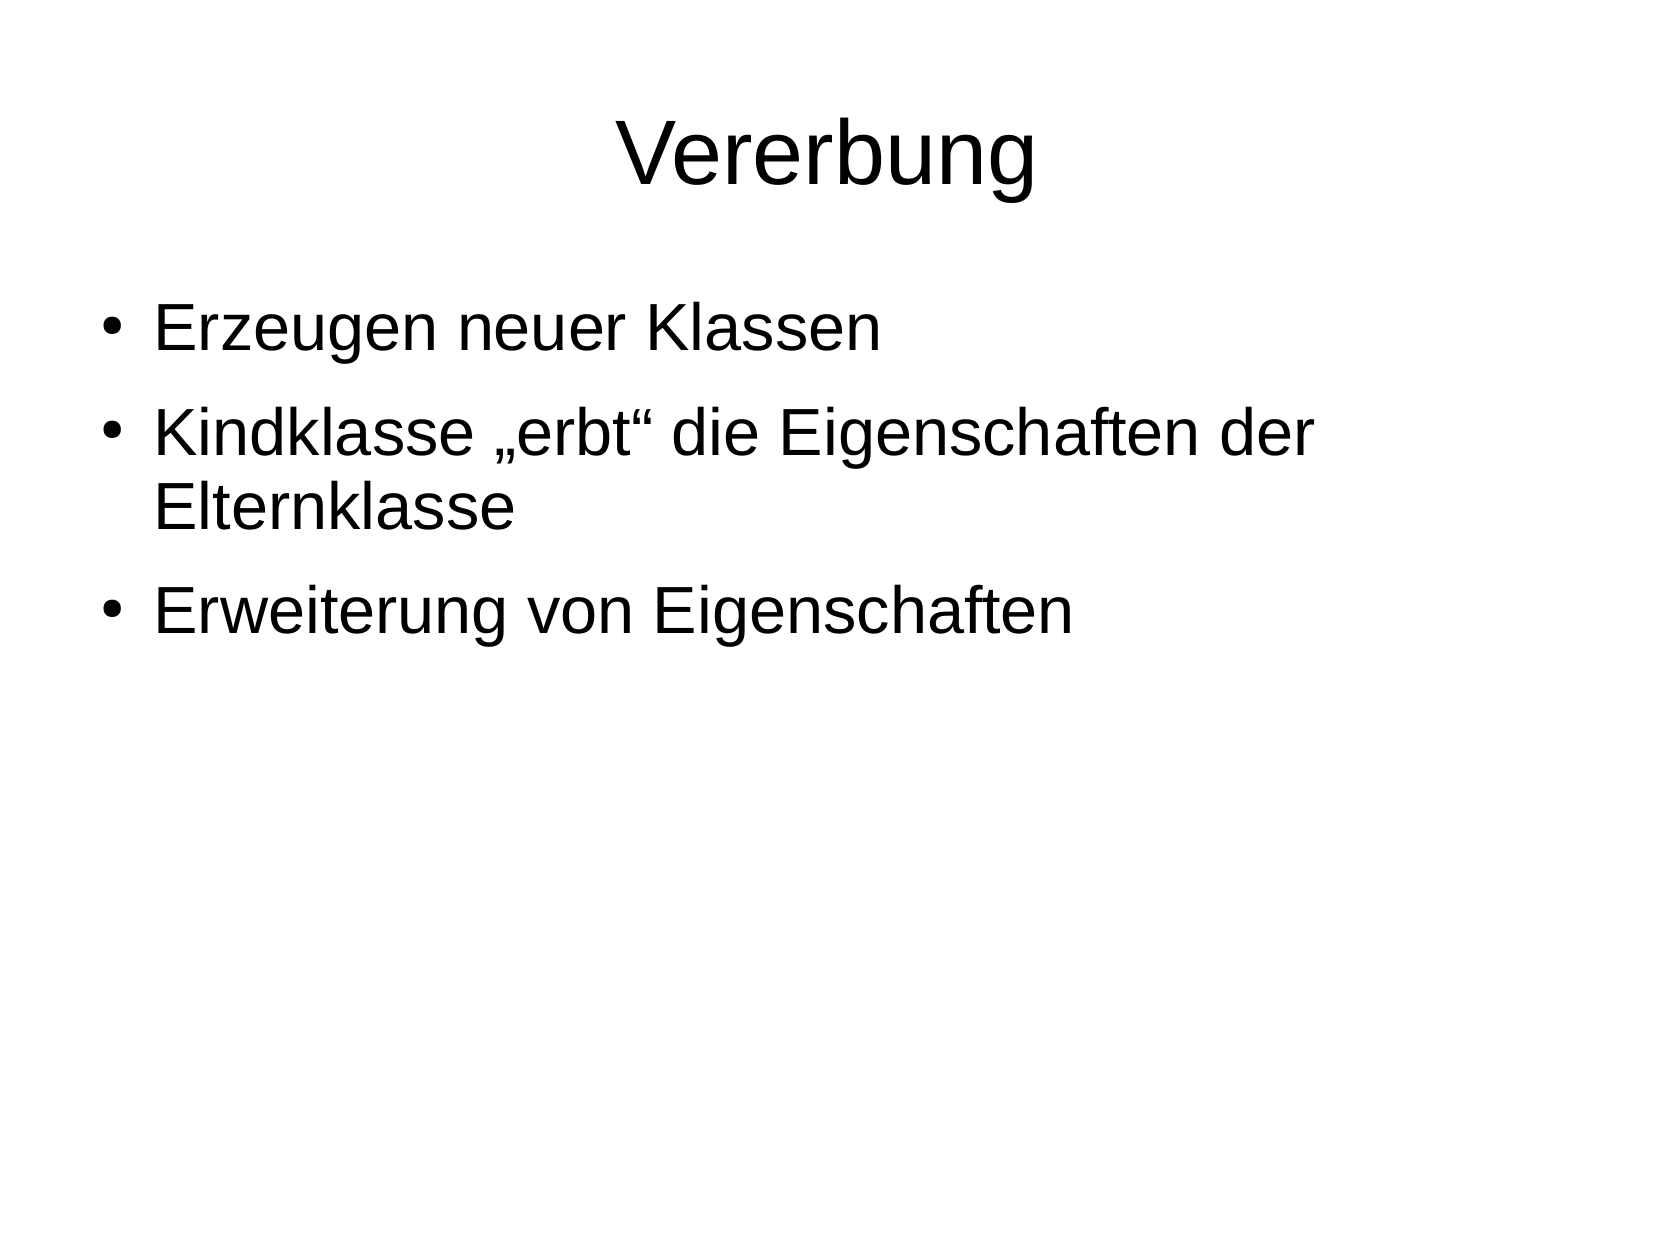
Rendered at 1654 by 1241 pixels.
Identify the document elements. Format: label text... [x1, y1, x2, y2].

list Erzeugen neuer Klassen Kindklasse „erbt“ die Eigenschaften der Elternklasse Erweiterung von Eigenschaften [82, 290, 1571, 1109]
title Vererbung [82, 49, 1571, 257]
